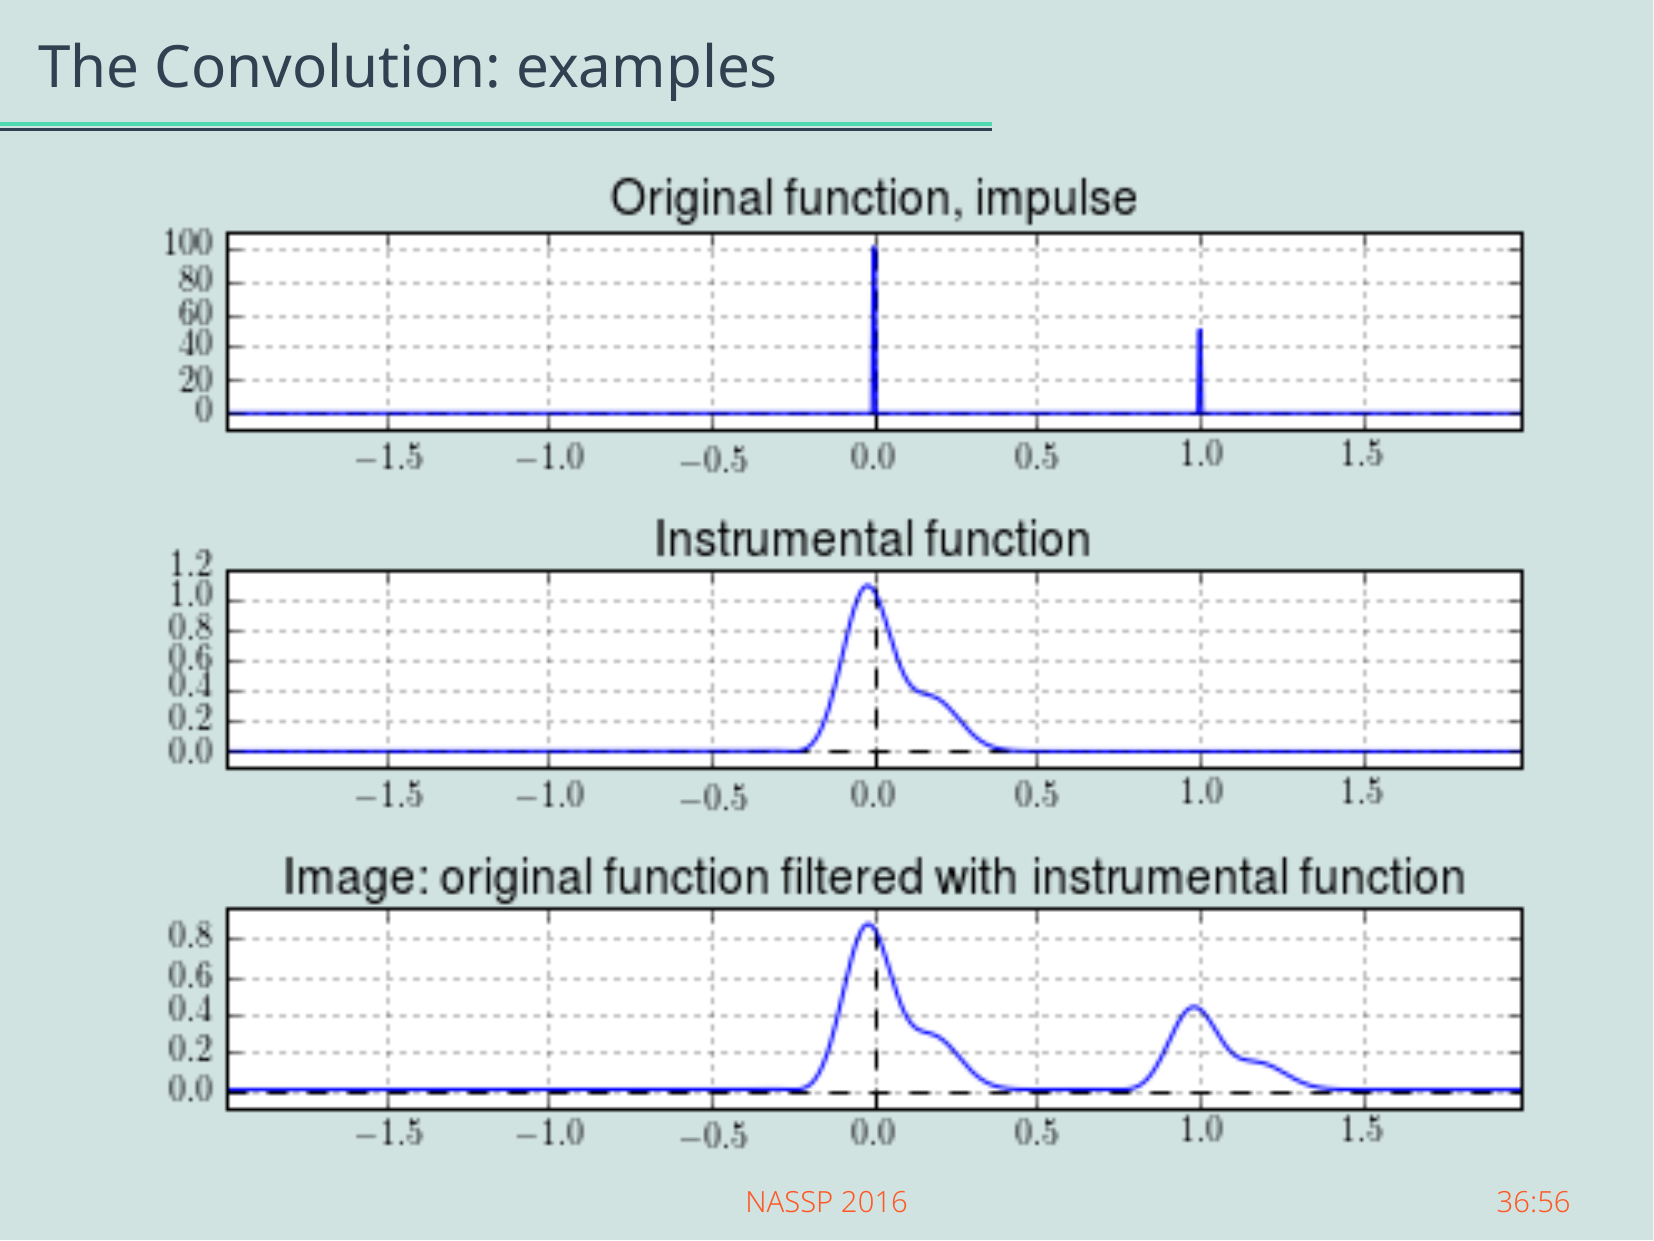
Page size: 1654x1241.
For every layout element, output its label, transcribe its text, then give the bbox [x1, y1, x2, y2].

picture [140, 159, 1545, 1176]
text_box The Convolution: examples [23, 17, 1347, 103]
